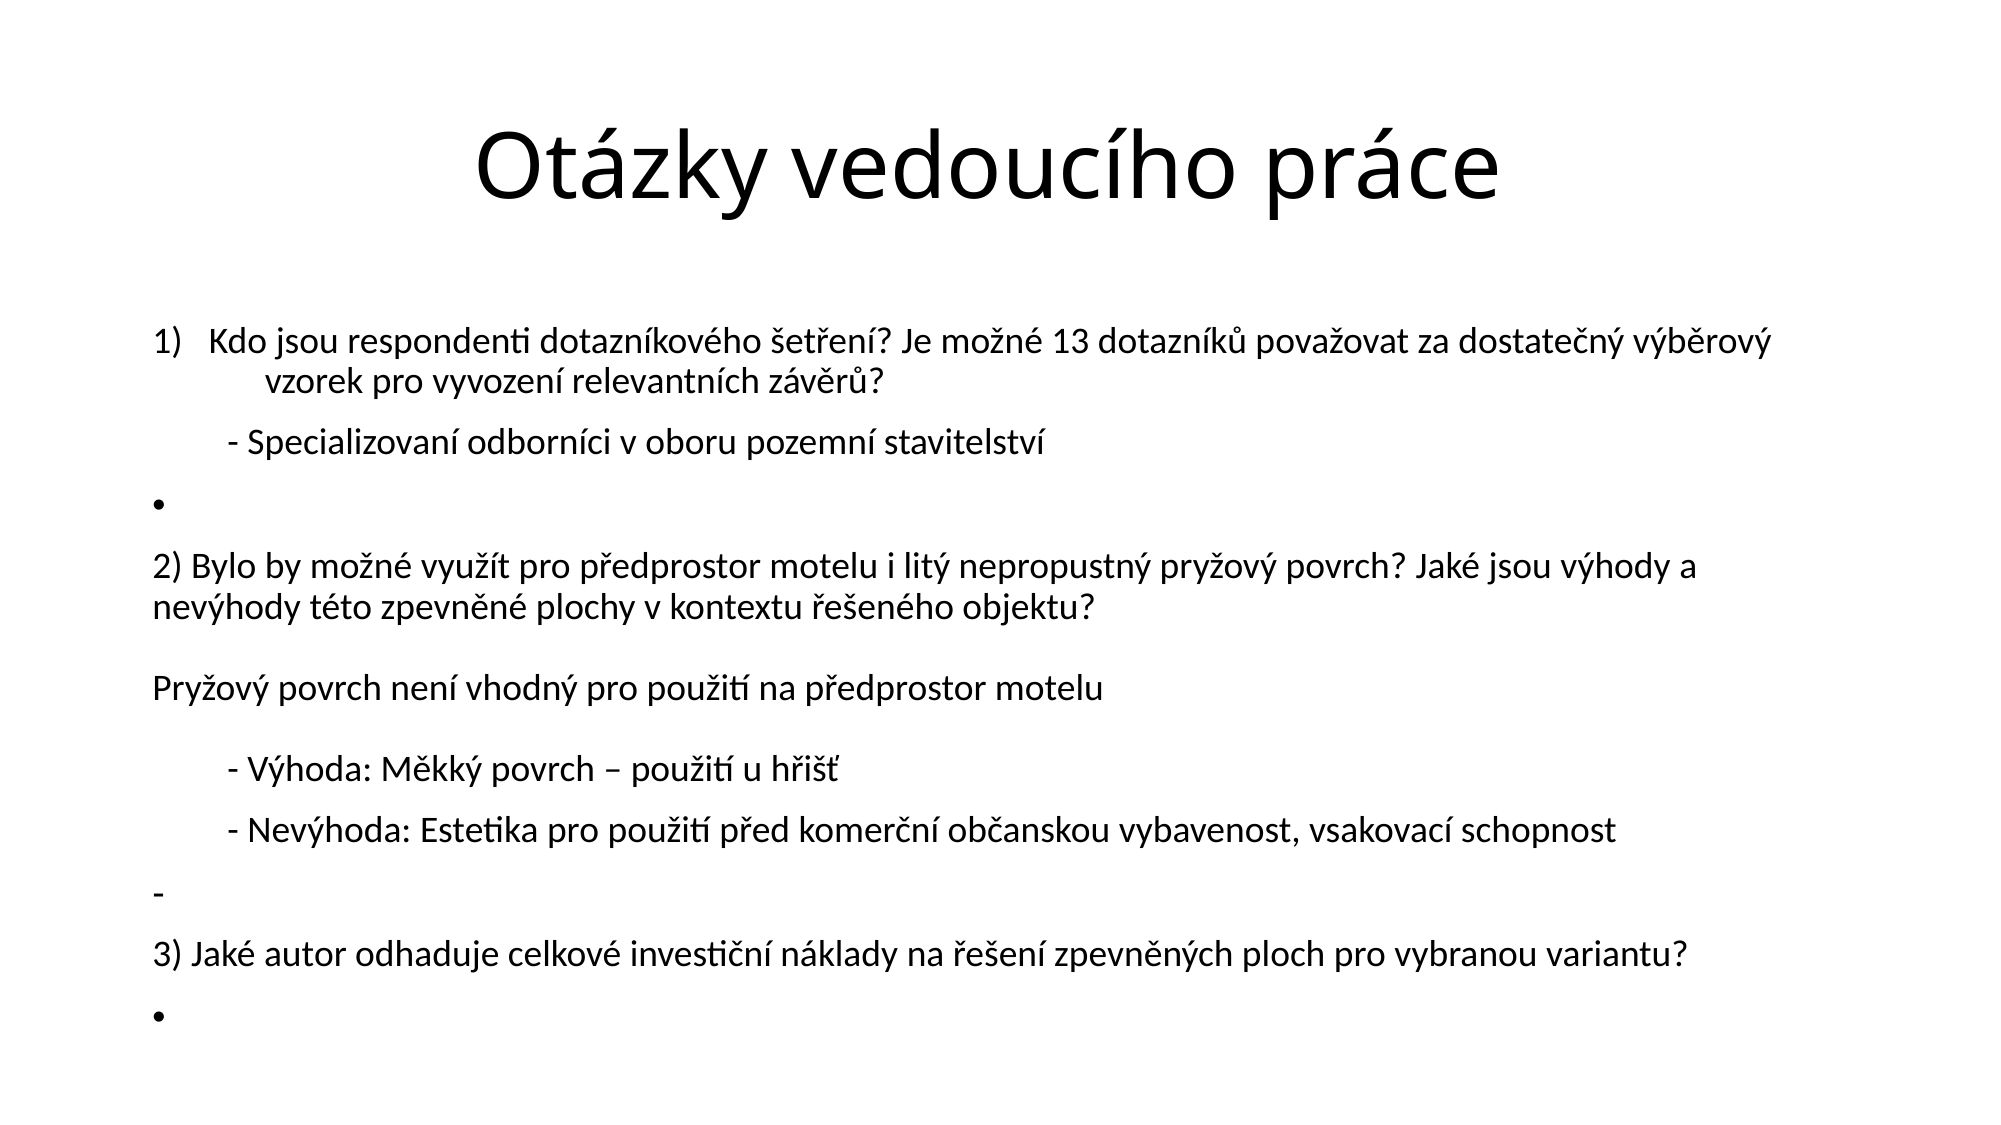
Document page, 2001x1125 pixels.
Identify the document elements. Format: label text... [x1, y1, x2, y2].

title Otázky vedoucího práce [137, 59, 1863, 278]
list Kdo jsou respondenti dotazníkového šetření? Je možné 13 dotazníků považovat za dostatečný výběrový vzorek pro vyvození relevantních závěrů? - Specializovaní odborníci v oboru pozemní stavitelství 2) Bylo by možné využít pro předprostor motelu i litý nepropustný pryžový povrch? Jaké jsou výhody a nevýhody této zpevněné plochy v kontextu řešeného objektu? Pryžový povrch není vhodný pro použití na předprostor motelu - Výhoda: Měkký povrch – použití u hřišť - Nevýhoda: Estetika pro použití před komerční občanskou vybavenost, vsakovací schopnost 3) Jaké autor odhaduje celkové investiční náklady na řešení zpevněných ploch pro vybranou variantu? [137, 313, 1863, 1125]
